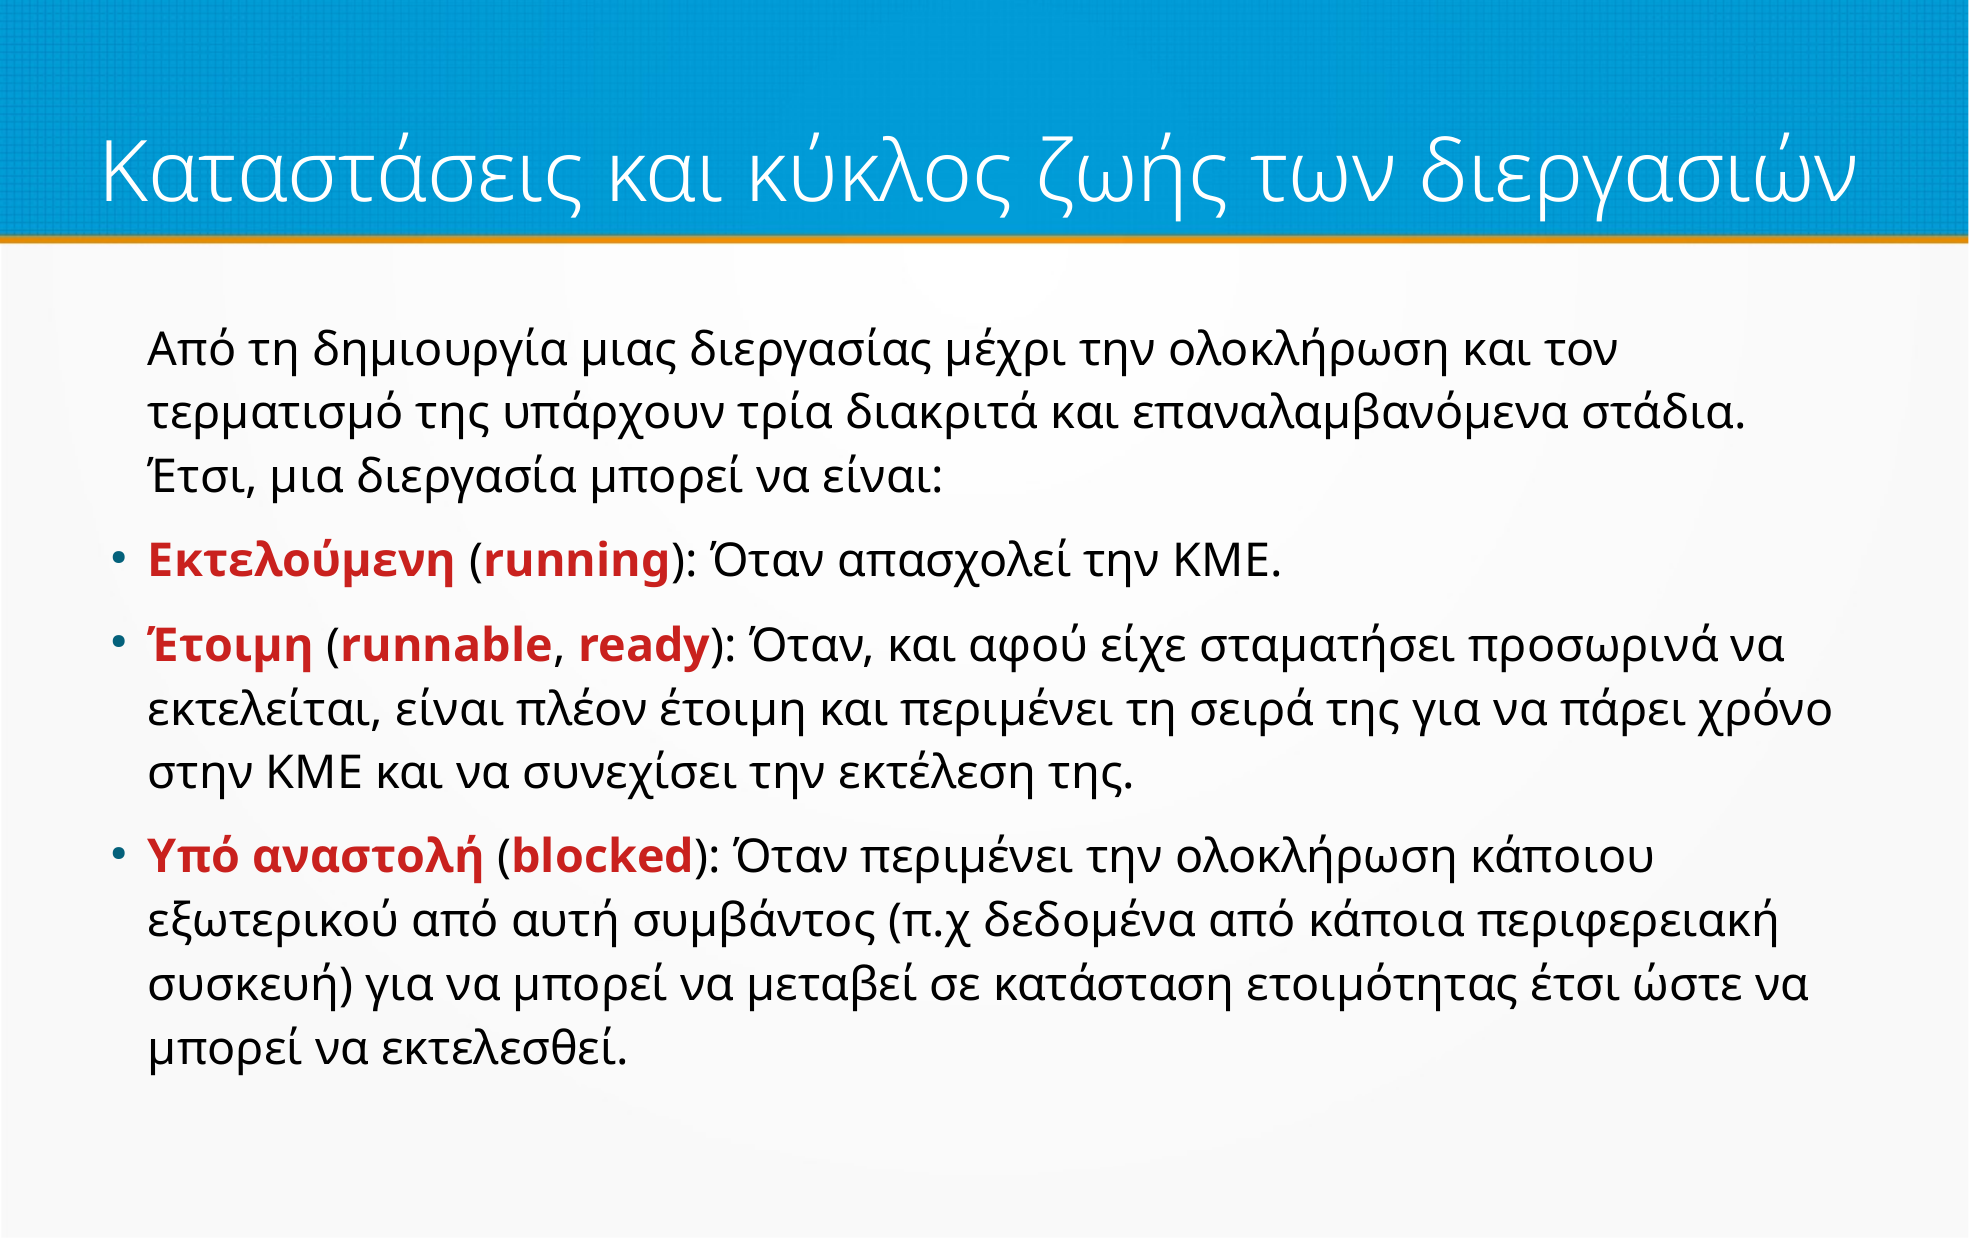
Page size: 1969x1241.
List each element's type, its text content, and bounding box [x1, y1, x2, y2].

picture [0, 233, 1969, 1241]
title Καταστάσεις και κύκλος ζωής των διεργασιών [98, 19, 1870, 227]
list Από τη δημιουργία μιας διεργασίας μέχρι την ολοκλήρωση και τον τερματισμό της υπάρχουν τρία διακριτά και επαναλαμβανόμενα στάδια. Έτσι, μια διεργασία μπορεί να είναι: Εκτελούμενη (running): Όταν απασχολεί την ΚΜΕ. Έτοιμη (runnable, ready): Όταν, και αφού είχε σταματήσει προσωρινά να εκτελείται, είναι πλέον έτοιμη και περιμένει τη σειρά της για να πάρει χρόνο στην ΚΜΕ και να συνεχίσει την εκτέλεση της. Υπό αναστολή (blocked): Όταν περιμένει την ολοκλήρωση κάποιου εξωτερικού από αυτή συμβάντος (π.χ δεδομένα από κάποια περιφερειακή συσκευή) για να μπορεί να μεταβεί σε κατάσταση ετοιμότητας έτσι ώστε να μπορεί να εκτελεσθεί. [98, 315, 1861, 1081]
